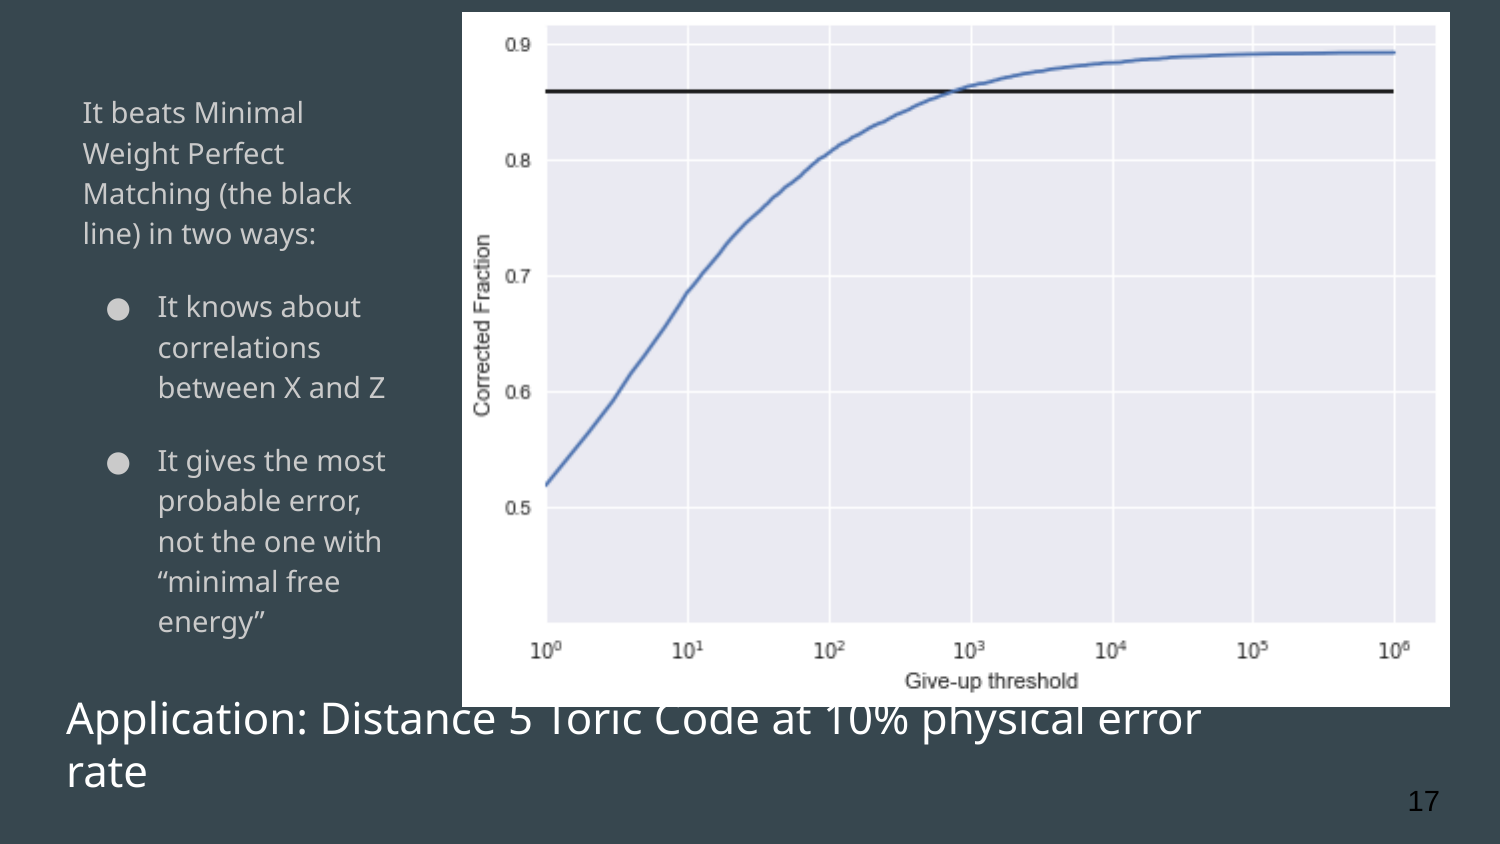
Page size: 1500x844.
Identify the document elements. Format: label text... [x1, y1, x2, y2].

picture [462, 12, 1450, 707]
slide_number <number> [1392, 767, 1483, 833]
list Application: Distance 5 Toric Code at 10% physical error rate [51, 694, 1253, 794]
list It beats Minimal Weight Perfect Matching (the black line) in two ways: It knows about correlations between X and Z It gives the most probable error, not the one with “minimal free energy” [67, 74, 419, 707]
